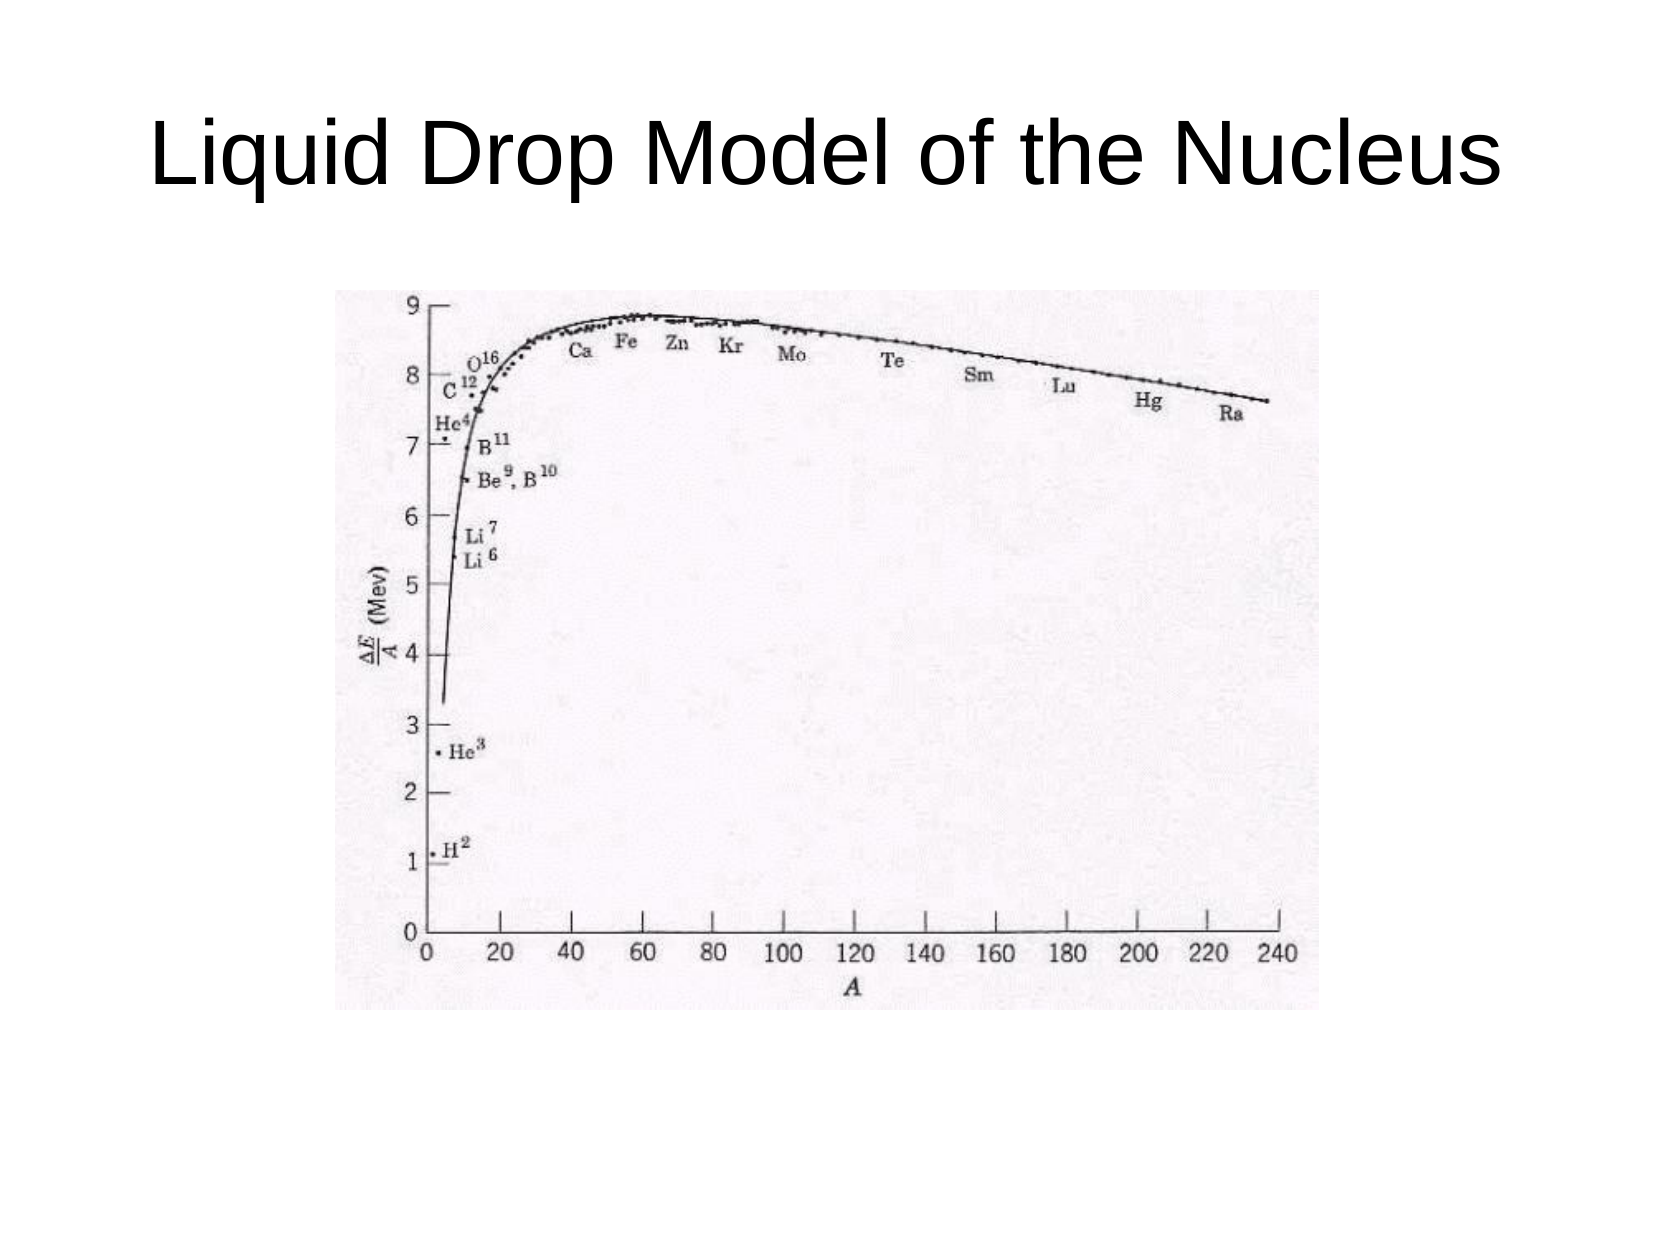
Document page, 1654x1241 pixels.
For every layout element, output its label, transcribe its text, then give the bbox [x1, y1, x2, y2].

picture [335, 290, 1319, 1010]
title Liquid Drop Model of the Nucleus [82, 49, 1571, 257]
